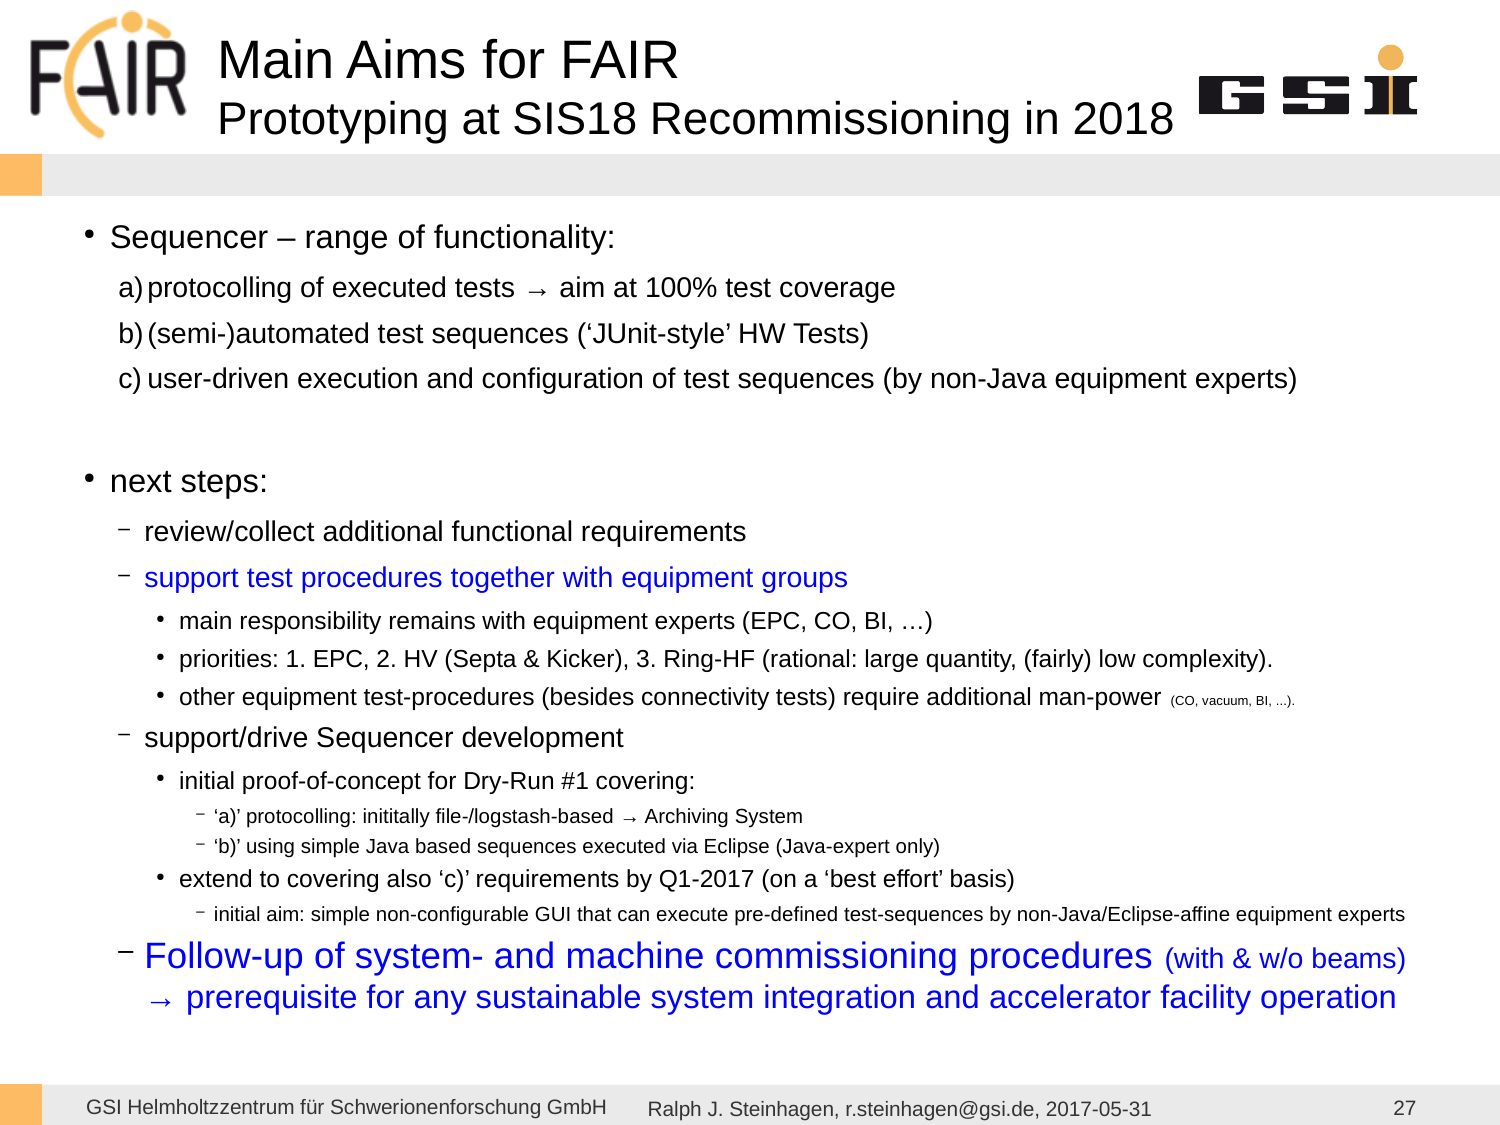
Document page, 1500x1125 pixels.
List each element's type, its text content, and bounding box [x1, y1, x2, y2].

picture [30, 9, 187, 141]
list Sequencer – range of functionality: protocolling of executed tests → aim at 100% test coverage (semi-)automated test sequences (‘JUnit-style’ HW Tests) user-driven execution and configuration of test sequences (by non-Java equipment experts) next steps: review/collect additional functional requirements support test procedures together with equipment groups main responsibility remains with equipment experts (EPC, CO, BI, …) priorities: 1. EPC, 2. HV (Septa & Kicker), 3. Ring-HF (rational: large quantity, (fairly) low complexity). other equipment test-procedures (besides connectivity tests) require additional man-power (CO, vacuum, BI, ...). support/drive Sequencer development initial proof-of-concept for Dry-Run #1 covering: ‘a)’ protocolling: inititally file-/logstash-based → Archiving System ‘b)’ using simple Java based sequences executed via Eclipse (Java-expert only) extend to covering also ‘c)’ requirements by Q1-2017 (on a ‘best effort’ basis) initial aim: simple non-configurable GUI that can execute pre-defined test-sequences by non-Java/Eclipse-affine equipment experts Follow-up of system- and machine commissioning procedures (with & w/o beams) → prerequisite for any sustainable system integration and accelerator facility operation [75, 215, 1425, 1055]
title Main Aims for FAIR Prototyping at SIS18 Recommissioning in 2018 [217, 20, 1180, 147]
picture [1197, 42, 1419, 117]
